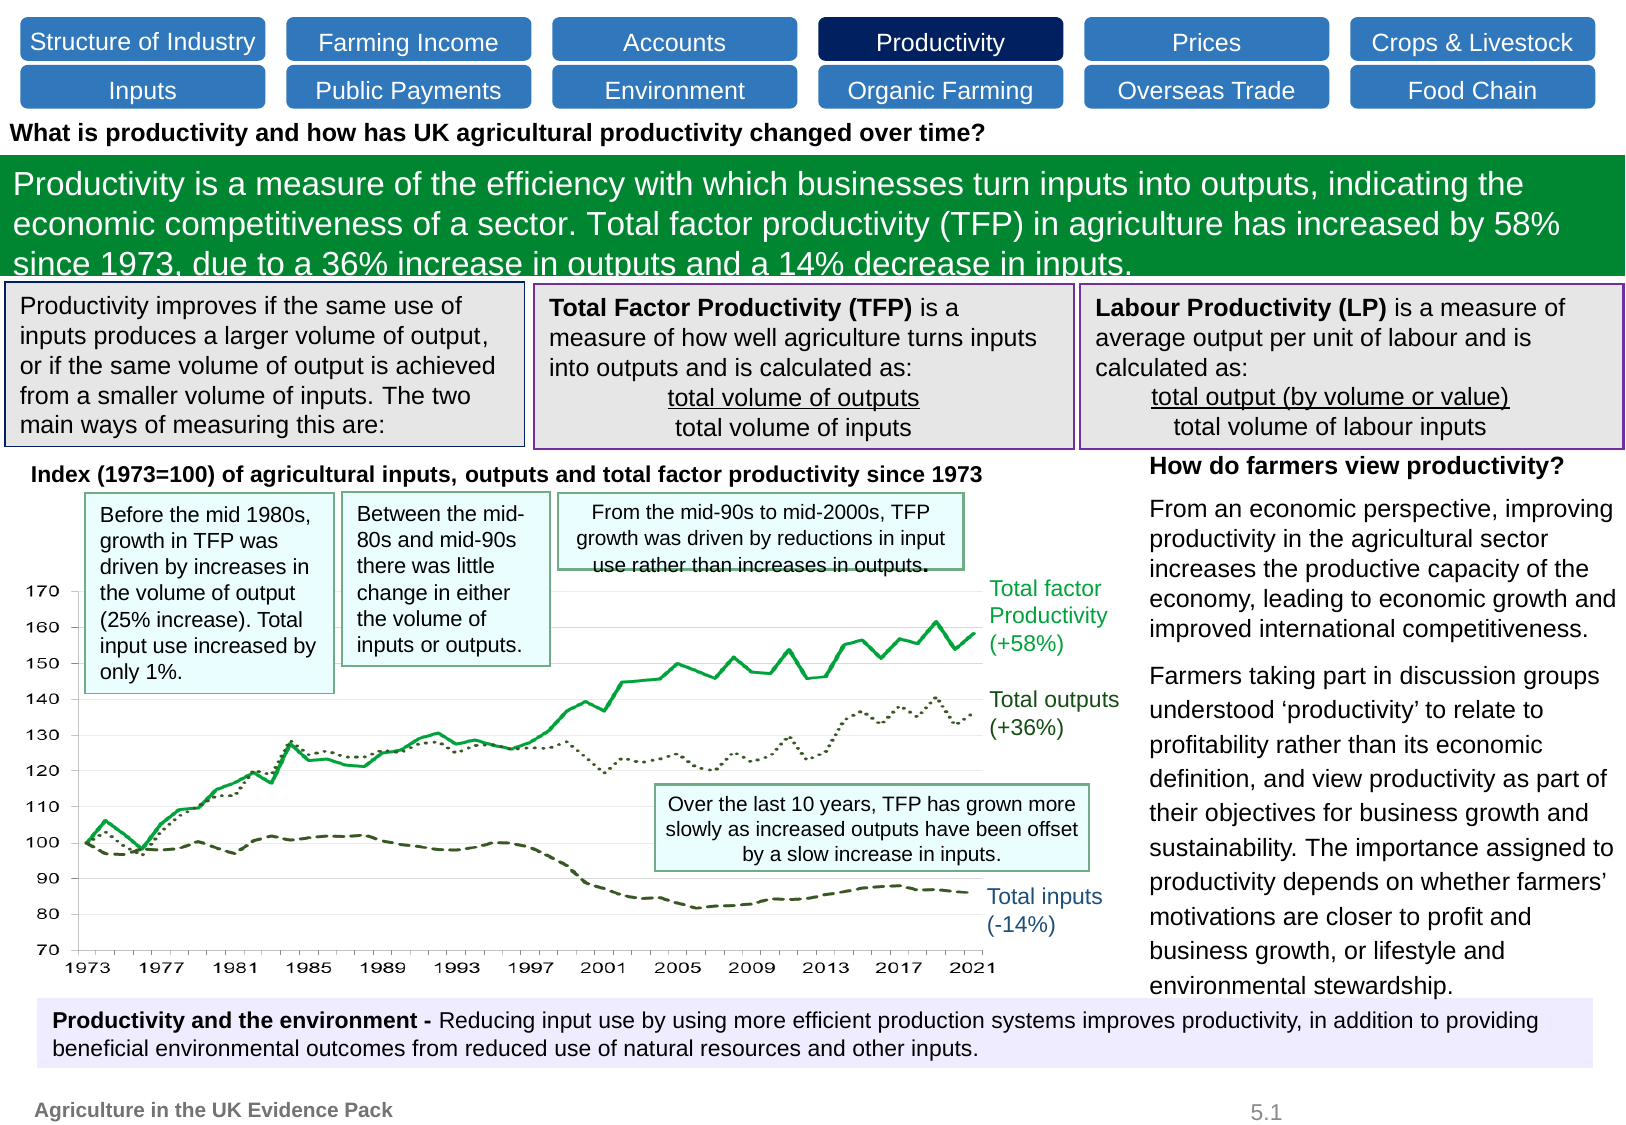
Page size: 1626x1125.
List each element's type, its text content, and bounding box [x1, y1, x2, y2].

text_box Crops & Livestock [1350, 17, 1596, 61]
text_box Organic Farming [818, 64, 1064, 109]
text_box Over the last 10 years, TFP has grown more slowly as increased outputs have been offset by a slow increase in inputs. [654, 784, 1090, 871]
text_box Accounts [552, 17, 798, 61]
text_box Productivity improves if the same use of inputs produces a larger volume of output, or if the same volume of output is achieved from a smaller volume of inputs. The two main ways of measuring this are: [5, 282, 525, 447]
text_box What is productivity and how has UK agricultural productivity changed over time? [0, 109, 1006, 155]
text_box Structure of Industry [20, 17, 266, 61]
text_box 5.1 [1235, 1081, 1602, 1125]
text_box Total Factor Productivity (TFP) is a measure of how well agriculture turns inputs into outputs and is calculated as: total volume of outputs total volume of inputs [534, 284, 1074, 449]
text_box Index (1973=100) of agricultural inputs, outputs and total factor productivity since 1973 [15, 450, 1090, 496]
text_box Public Payments [286, 64, 532, 109]
text_box Productivity [818, 17, 1064, 61]
text_box Prices [1084, 17, 1330, 61]
text_box From the mid-90s to mid-2000s, TFP growth was driven by reductions in input use rather than increases in outputs. [558, 493, 964, 570]
picture [10, 538, 1006, 1016]
text_box Before the mid 1980s, growth in TFP was driven by increases in the volume of output (25% increase). Total input use increased by only 1%. [85, 492, 335, 694]
text_box Labour Productivity (LP) is a measure of average output per unit of labour and is calculated as: total output (by volume or value) total volume of labour inputs [1080, 284, 1623, 449]
text_box Productivity is a measure of the efficiency with which businesses turn inputs into outputs, indicating the economic competitiveness of a sector. Total factor productivity (TFP) in agriculture has increased by 58% since 1973, due to a 36% increase in outputs and a 14% decrease in inputs. [0, 155, 1625, 276]
text_box Inputs [20, 64, 266, 109]
text_box Food Chain [1350, 64, 1596, 109]
text_box How do farmers view productivity? From an economic perspective, improving productivity in the agricultural sector increases the productive capacity of the economy, leading to economic growth and improved international competitiveness. Farmers taking part in discussion groups understood ‘productivity’ to relate to profitability rather than its economic definition, and view productivity as part of their objectives for business growth and sustainability. The importance assigned to productivity depends on whether farmers’ motivations are closer to profit and business growth, or lifestyle and environmental stewardship. [1134, 438, 1625, 1007]
text_box Between the mid-80s and mid-90s there was little change in either the volume of inputs or outputs. [341, 491, 550, 667]
text_box Productivity and the environment - Reducing input use by using more efficient production systems improves productivity, in addition to providing beneficial environmental outcomes from reduced use of natural resources and other inputs. [37, 998, 1593, 1068]
text_box Agriculture in the UK Evidence Pack [34, 1097, 393, 1122]
text_box Total factor Productivity (+58%) [974, 566, 1134, 665]
text_box Total outputs (+36%) [974, 677, 1134, 749]
text_box Farming Income [286, 17, 532, 61]
text_box Environment [552, 64, 798, 109]
text_box Total inputs (-14%) [971, 874, 1134, 945]
text_box Overseas Trade [1084, 64, 1330, 109]
